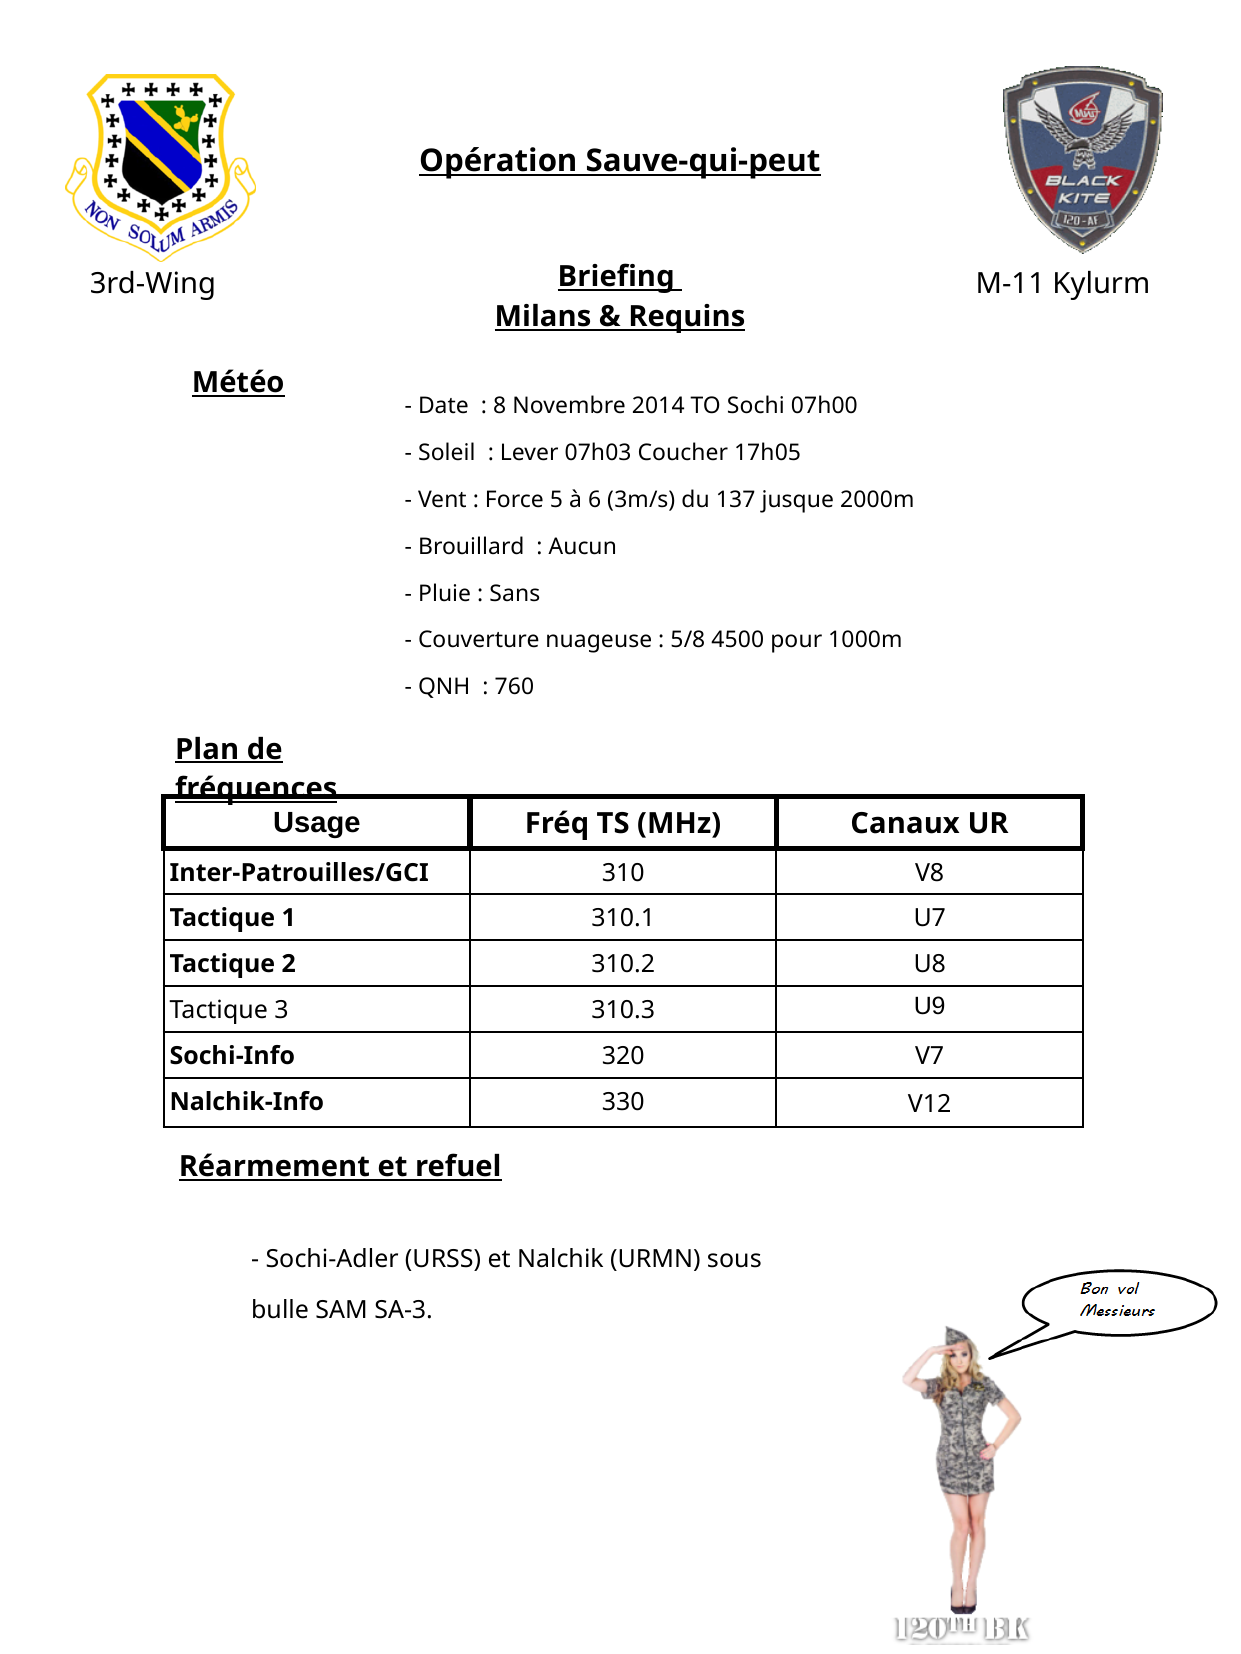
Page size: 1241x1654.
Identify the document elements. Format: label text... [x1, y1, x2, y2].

table_cell V8 [777, 851, 1082, 893]
table_cell Inter-Patrouilles/GCI [165, 851, 469, 893]
table_cell Nalchik-Info [165, 1079, 469, 1126]
text_box Météo [177, 354, 308, 414]
text_box Briefing Milans & Requins [479, 248, 761, 345]
picture [1003, 66, 1163, 254]
table_cell Sochi-Info [165, 1033, 469, 1077]
table_cell 310.2 [471, 941, 775, 985]
table_cell 310 [471, 851, 775, 893]
table_cell U8 [777, 941, 1082, 985]
picture [885, 1261, 1241, 1654]
table_cell 320 [471, 1033, 775, 1077]
table_cell U7 [777, 895, 1082, 939]
table_header Usage [166, 799, 467, 846]
text_box Réarmement et refuel [163, 1138, 542, 1235]
picture [65, 74, 256, 262]
title Opération Sauve-qui-peut 3rd-Wing M-11 Kylurm [62, 6, 1179, 348]
table_cell Tactique 2 [165, 941, 469, 985]
table_cell V12 [777, 1079, 1082, 1126]
table_cell V7 [777, 1033, 1082, 1077]
text_box - Date : 8 Novembre 2014 TO Sochi 07h00 - Soleil : Lever 07h03 Coucher 17h05 - Vent : Force 5 à 6 (3m/s) du 137 jusque 2000m - Brouillard : Aucun - Pluie : Sans - Couverture nuageuse : 5/8 4500 pour 1000m - QNH : 760 [389, 366, 1004, 704]
table_header Canaux UR [779, 799, 1080, 846]
text_box Plan de fréquences [160, 720, 461, 777]
table_cell U9 [777, 987, 1082, 1031]
table_header Fréq TS (MHz) [473, 799, 774, 846]
table_cell 310.3 [471, 987, 775, 1031]
table_cell Tactique 3 [165, 987, 469, 1031]
table_cell 310.1 [471, 895, 775, 939]
table_cell 330 [471, 1079, 775, 1126]
table_cell Tactique 1 [165, 895, 469, 939]
text_box - Sochi-Adler (URSS) et Nalchik (URMN) sous bulle SAM SA-3. [236, 1216, 815, 1326]
